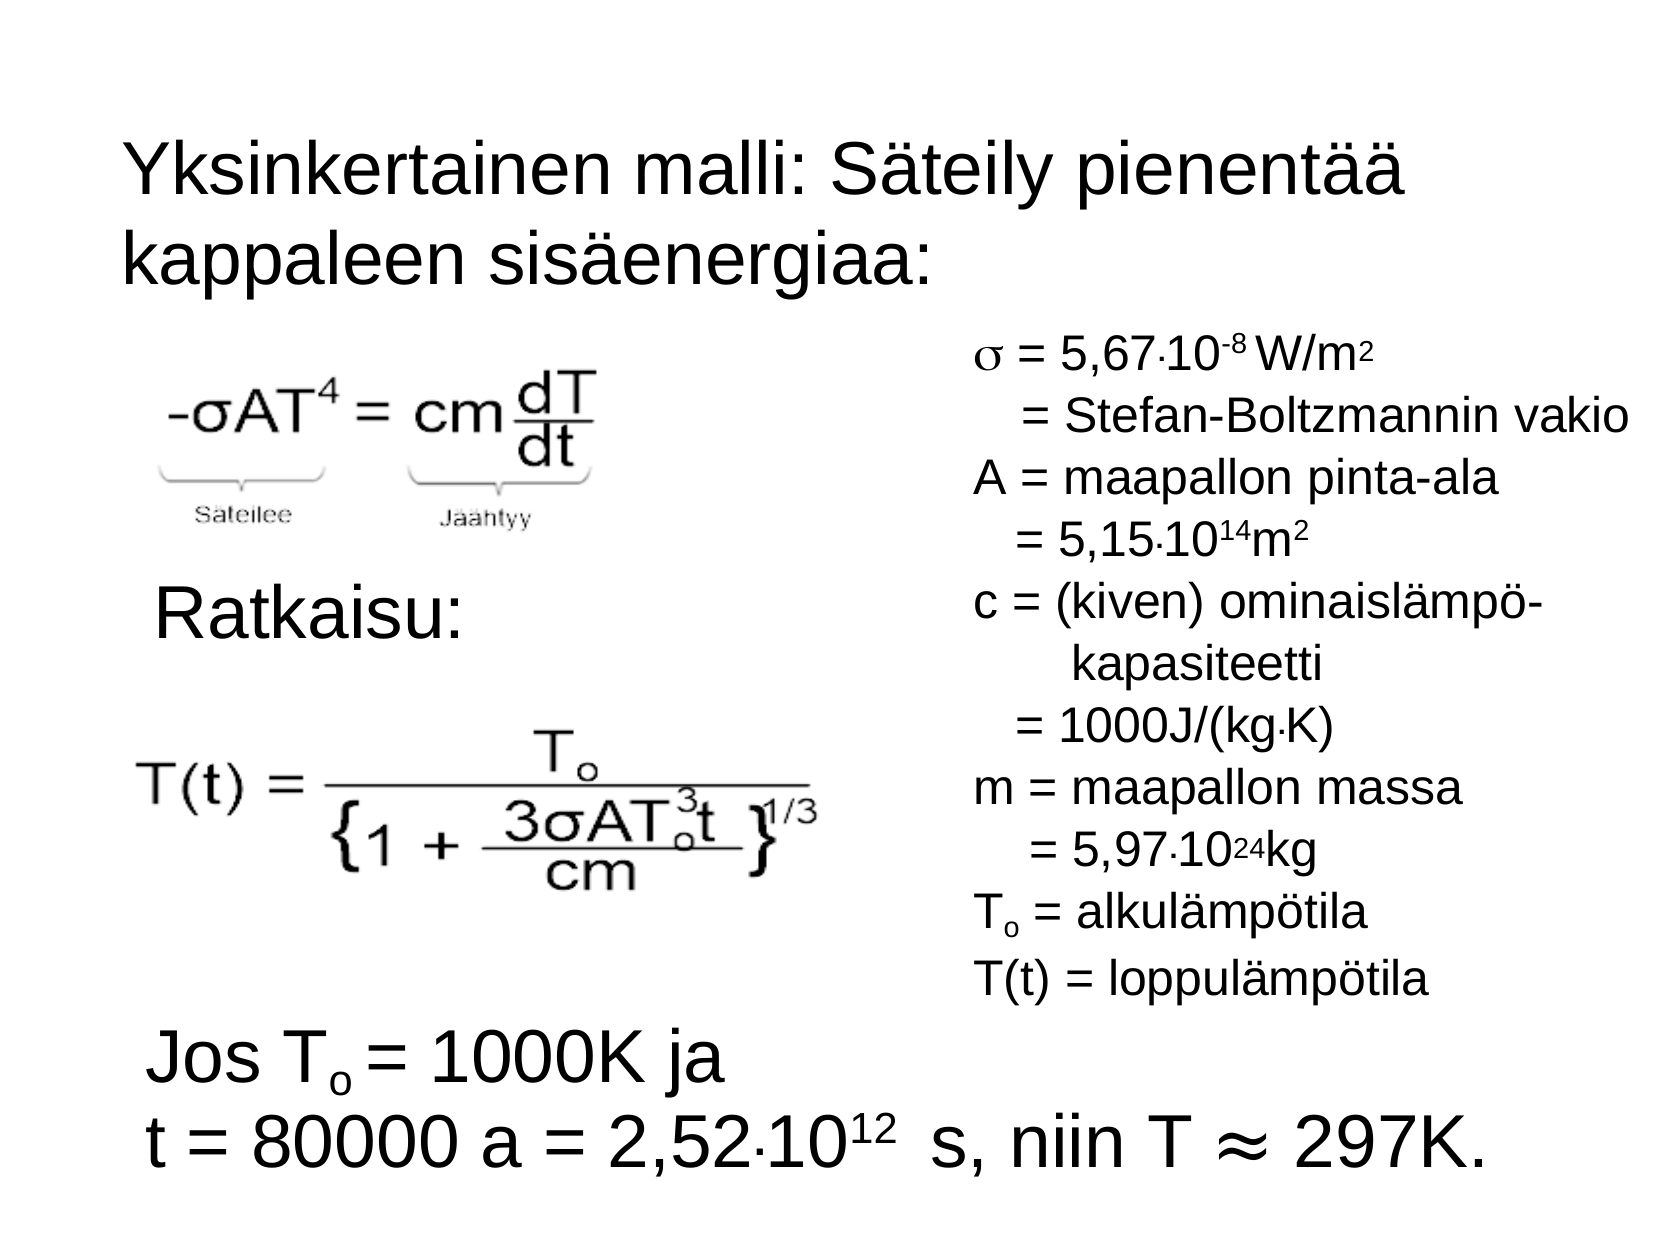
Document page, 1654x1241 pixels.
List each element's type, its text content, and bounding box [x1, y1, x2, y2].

text_box Yksinkertainen malli: Säteily pienentää kappaleen sisäenergiaa: [106, 112, 1430, 308]
picture [93, 685, 886, 922]
picture [138, 330, 620, 551]
text_box Jos To = 1000K ja t = 80000 a = 2,52.1012 s, niin T ≈ 297K. [130, 1003, 1595, 1241]
text_box Ratkaisu: [138, 556, 544, 662]
text_box s = 5,67.10-8 W/m2 = Stefan-Boltzmannin vakio A = maapallon pinta-ala = 5,15.1014m2 c = (kiven) ominaislämpö- kapasiteetti = 1000J/(kg.K) m = maapallon massa = 5,97.1024kg To = alkulämpötila T(t) = loppulämpötila [958, 312, 1654, 1075]
